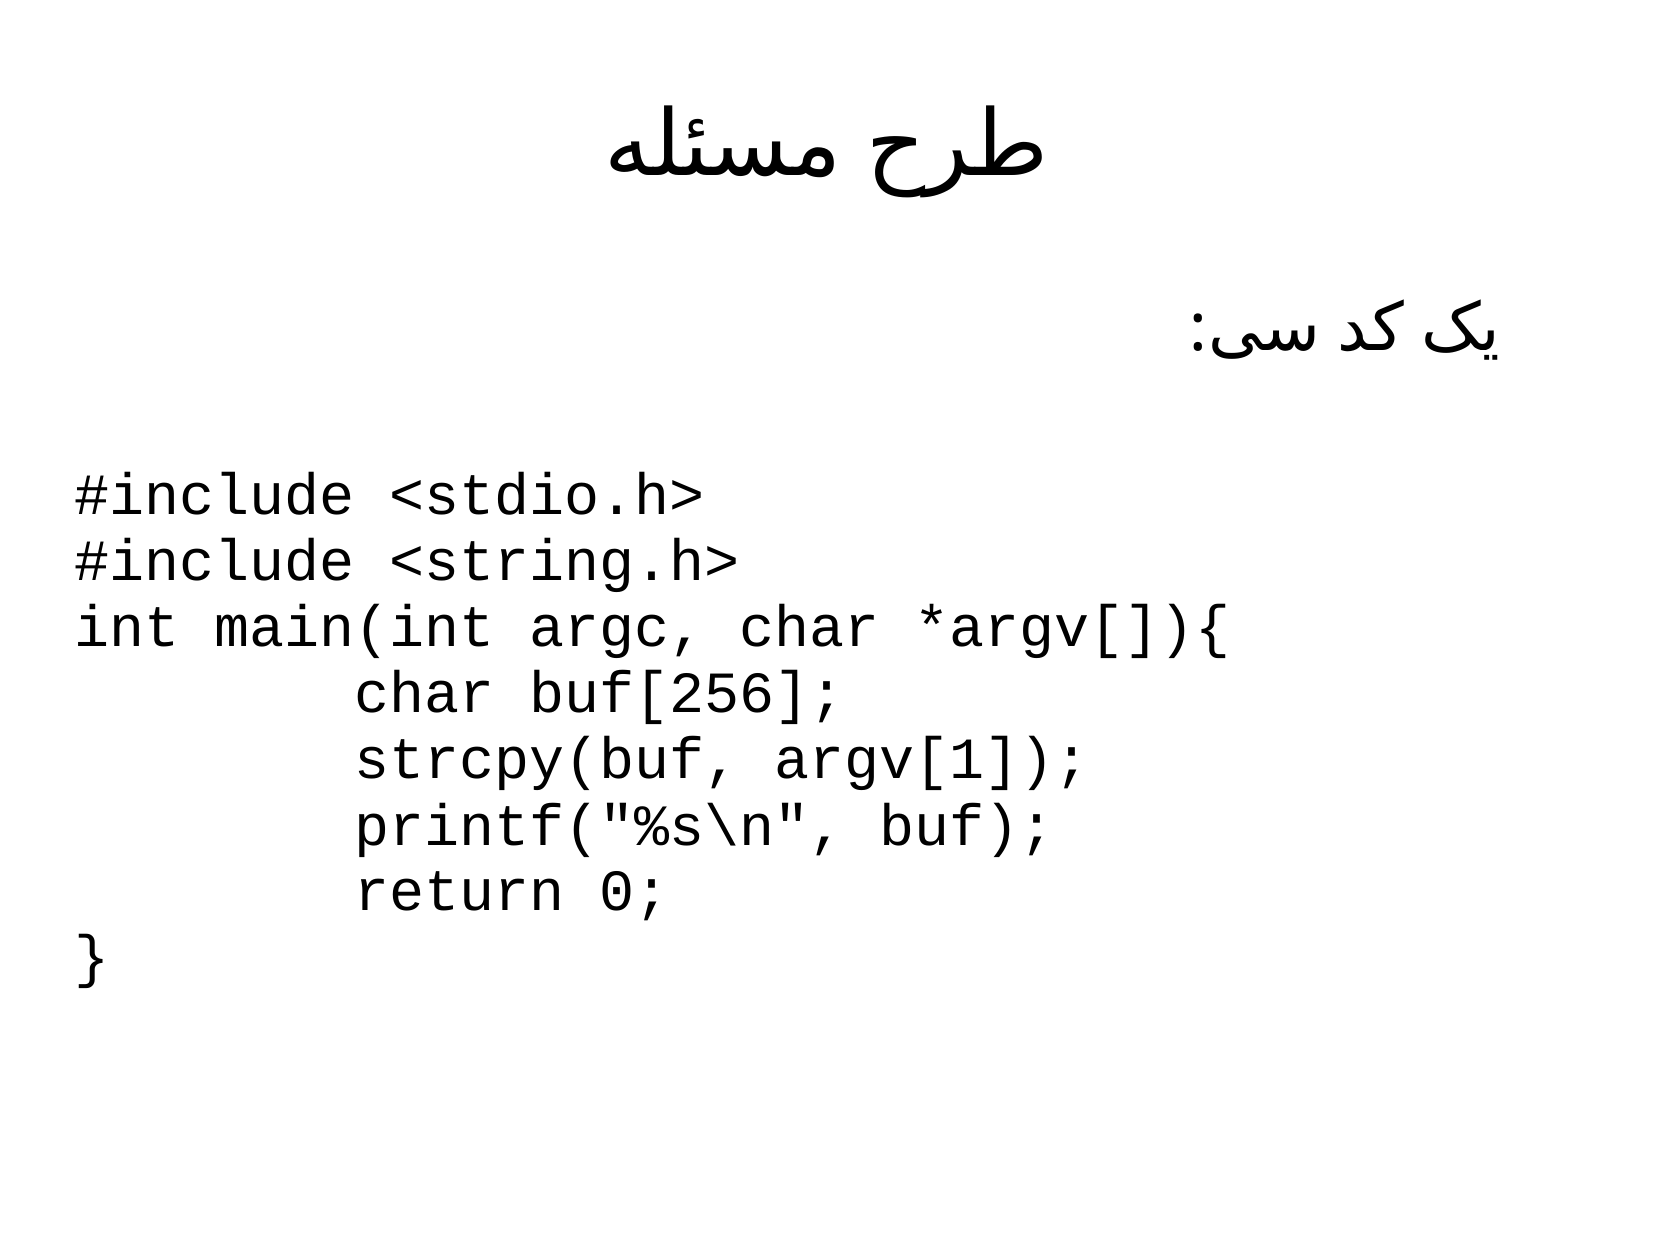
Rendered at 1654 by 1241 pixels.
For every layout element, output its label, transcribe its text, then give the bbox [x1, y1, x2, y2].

list یک کد سی: [82, 290, 1571, 406]
title طرح مسئله [82, 49, 1571, 257]
text_box #include <stdio.h> #include <string.h> int main(int argc, char *argv[]){ char buf[256]; strcpy(buf, argv[1]); printf("%s\n", buf); return 0; } [60, 458, 1501, 1201]
